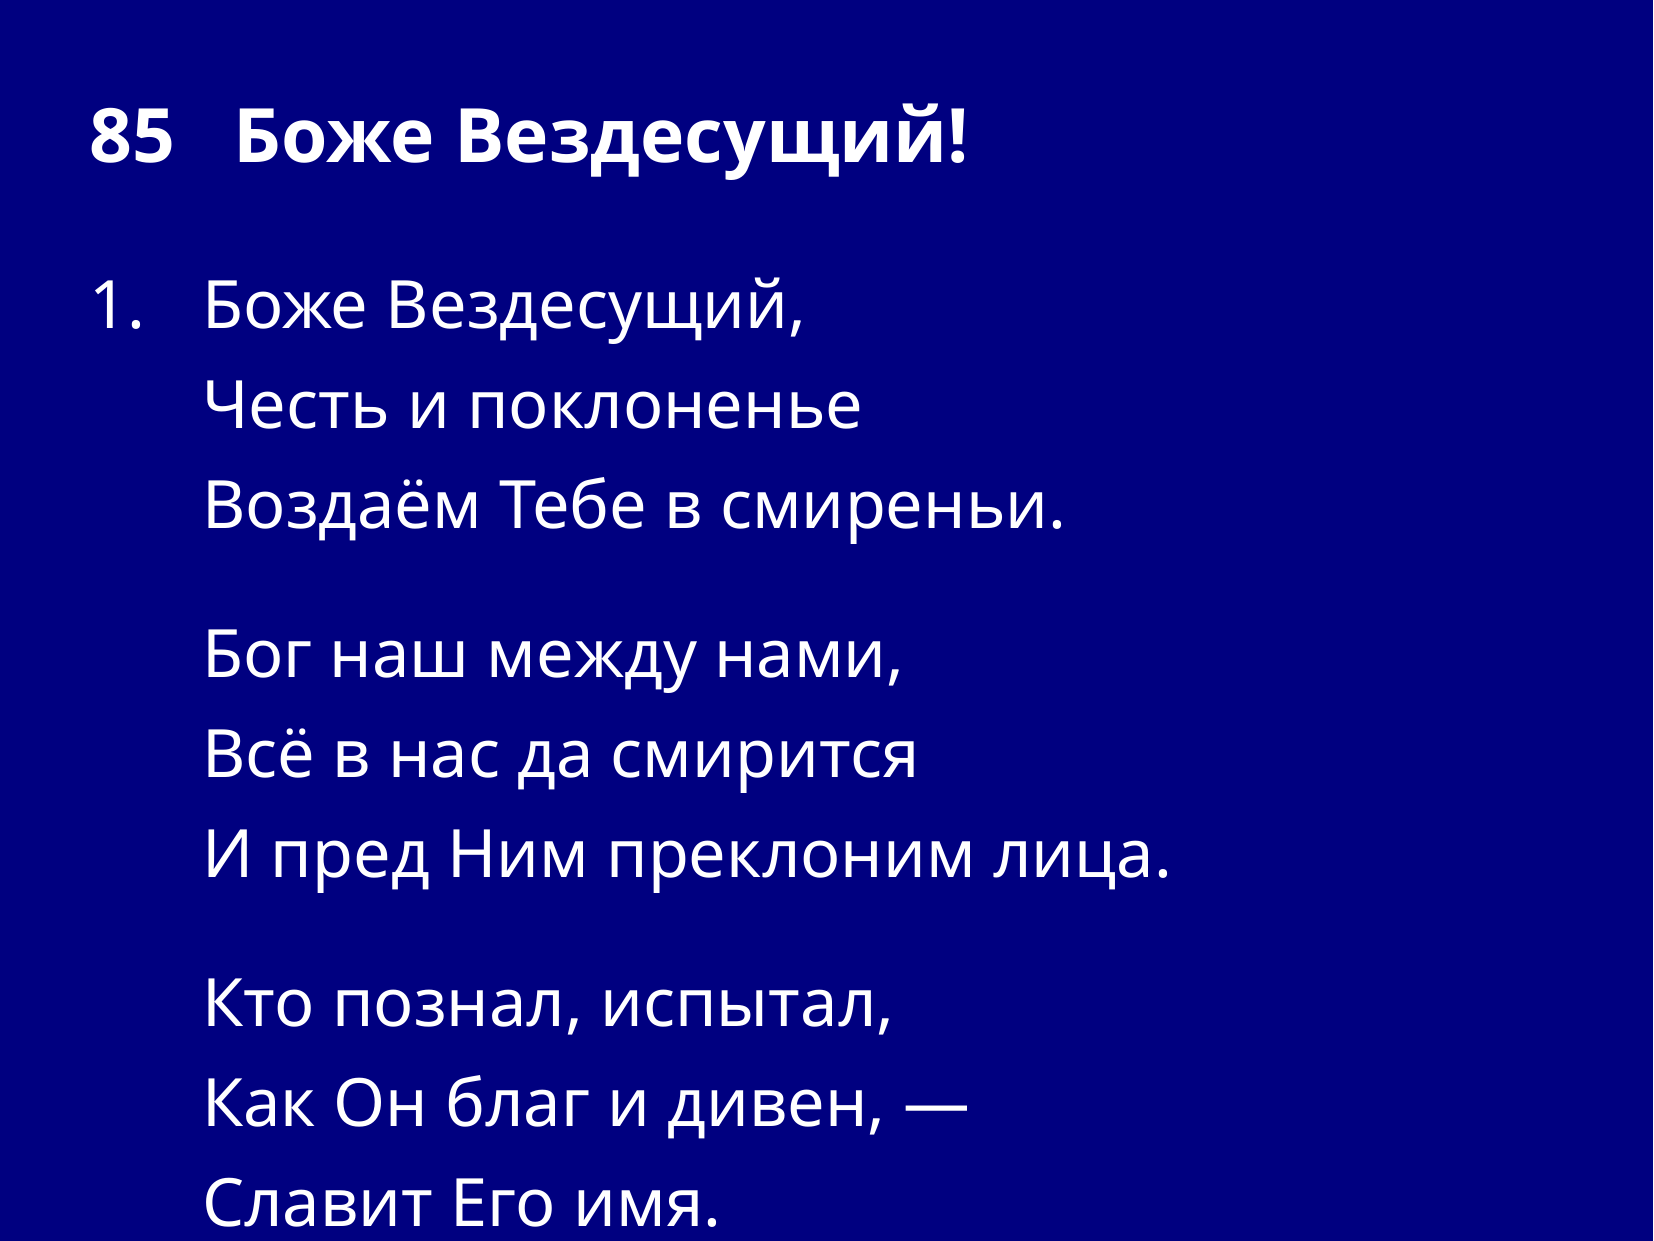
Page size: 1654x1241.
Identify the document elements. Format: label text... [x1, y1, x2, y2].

text_box 1. Боже Вездесущий, Честь и поклоненье Воздаём Тебе в смиреньи. Бог наш между нами, Всё в нас да смирится И пред Ним преклоним лица. Кто познал, испытал, Как Он благ и дивен, — Славит Его имя. [75, 188, 1576, 1163]
text_box 85 Боже Вездесущий! [75, 75, 1576, 188]
